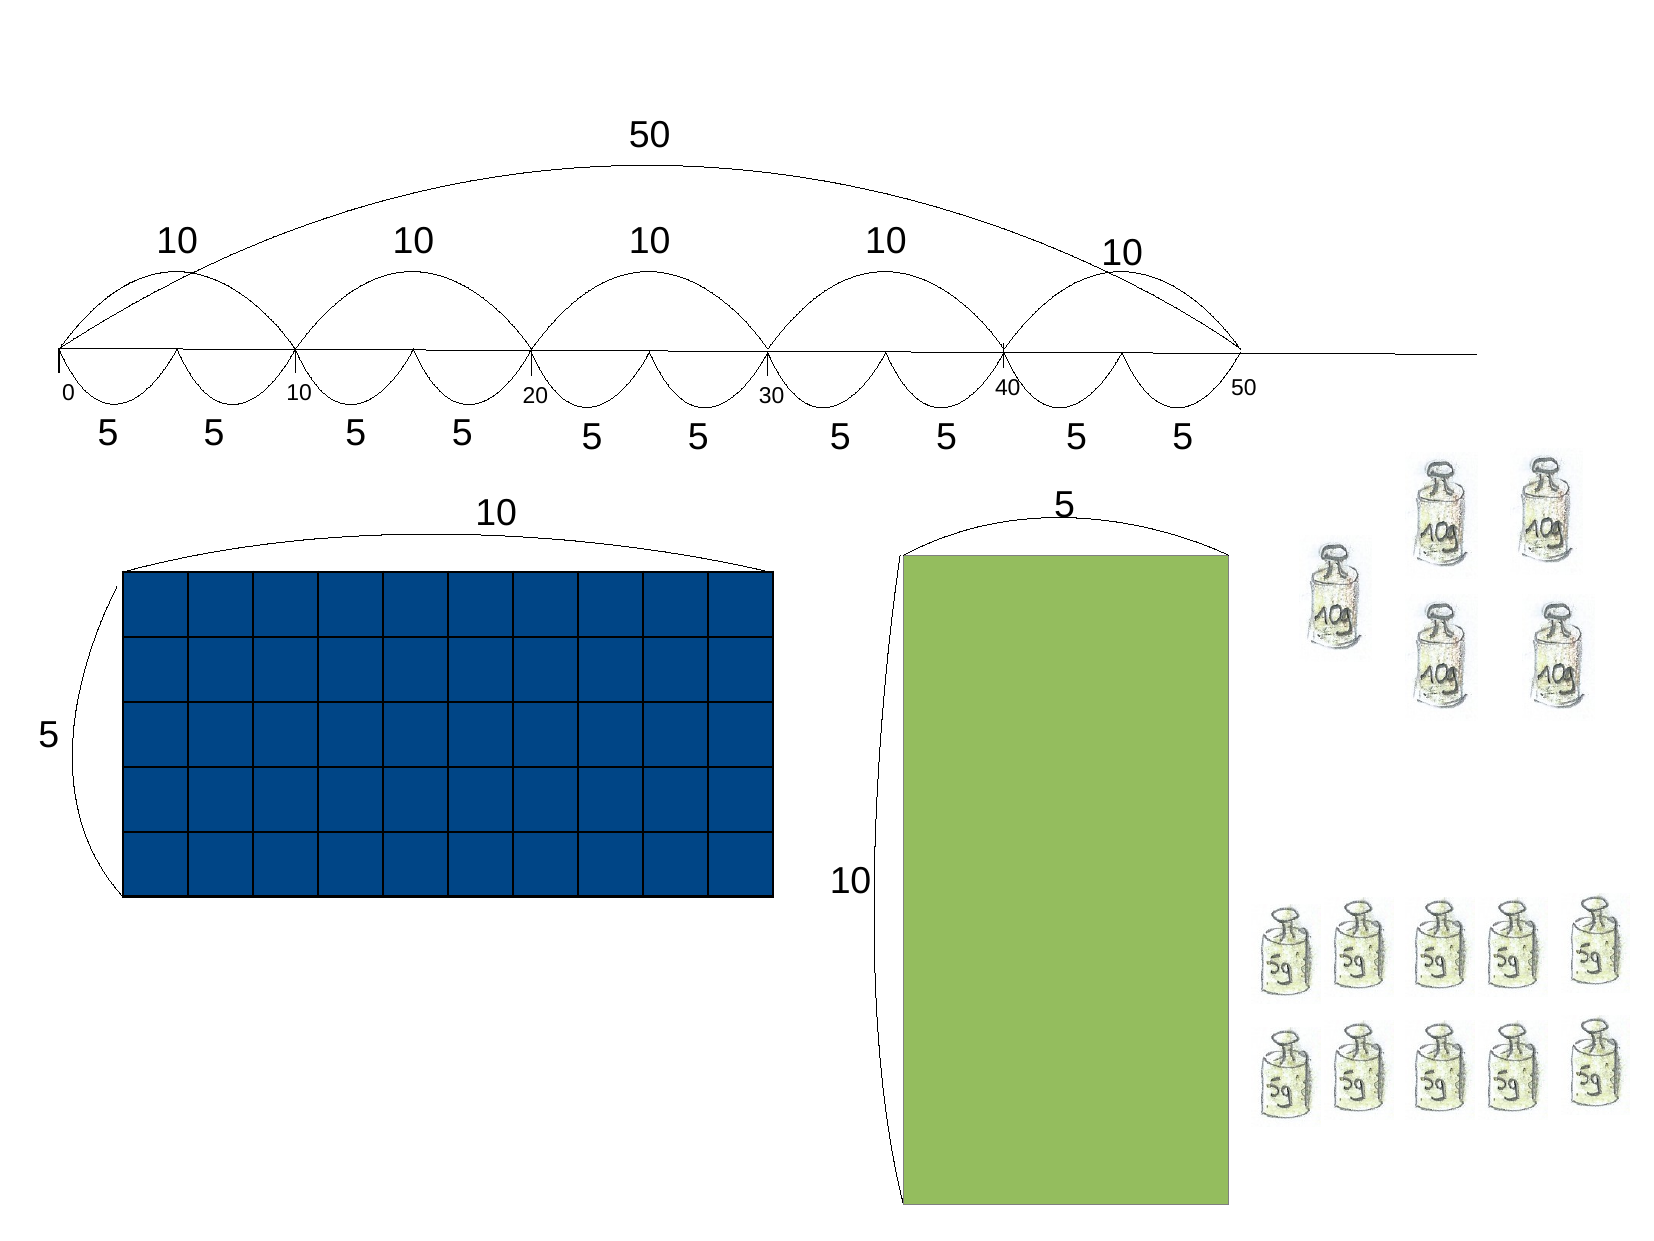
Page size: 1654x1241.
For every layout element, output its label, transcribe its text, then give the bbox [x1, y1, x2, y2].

table_header [514, 573, 577, 636]
text_box 5 [566, 407, 626, 473]
picture [1510, 448, 1583, 575]
text_box 5 [814, 407, 875, 473]
table_cell [254, 638, 317, 701]
picture [1405, 594, 1478, 721]
table_header [449, 573, 512, 636]
text_box 10 [377, 212, 461, 284]
picture [1405, 1020, 1475, 1120]
table_cell [189, 638, 252, 701]
text_box 5 [1051, 407, 1111, 473]
picture [1324, 1020, 1394, 1120]
table_cell [449, 768, 512, 831]
table_cell [449, 703, 512, 766]
text_box 5 [188, 403, 260, 473]
table_cell [579, 638, 642, 701]
picture [1251, 904, 1321, 1004]
text_box 5 [921, 407, 969, 477]
picture [1324, 897, 1394, 997]
text_box 10 [814, 852, 922, 910]
table_cell [709, 833, 772, 895]
table_cell [319, 768, 382, 831]
table_cell [449, 638, 512, 701]
picture [1478, 897, 1548, 997]
table_cell [644, 768, 707, 831]
text_box 10 [1086, 224, 1170, 296]
picture [1522, 594, 1595, 721]
text_box 10 [614, 212, 697, 284]
text_box 5 [1157, 407, 1205, 477]
picture [1561, 1015, 1630, 1115]
table_cell [254, 703, 317, 766]
table_cell [579, 833, 642, 895]
text_box 50 [614, 106, 721, 164]
table_cell [579, 703, 642, 766]
text_box 10 [460, 484, 567, 542]
table_cell [384, 638, 447, 701]
table_cell [124, 833, 187, 895]
table_cell [189, 833, 252, 895]
table_cell [514, 833, 577, 895]
table_header [254, 573, 317, 636]
text_box 10 [271, 372, 331, 413]
picture [1561, 893, 1630, 993]
text_box 50 [1216, 367, 1276, 408]
picture [1299, 535, 1372, 662]
table_cell [189, 703, 252, 766]
table_cell [254, 833, 317, 895]
table_header [709, 573, 772, 636]
text_box 30 [744, 375, 804, 417]
table_cell [319, 638, 382, 701]
text_box 5 [1039, 476, 1166, 555]
table_header [319, 573, 382, 636]
table_cell [319, 703, 382, 766]
text_box 20 [507, 375, 567, 416]
table_cell [709, 638, 772, 701]
table_cell [449, 833, 512, 895]
table_cell [189, 768, 252, 831]
picture [1405, 452, 1478, 579]
table_cell [384, 833, 447, 895]
text_box 5 [82, 403, 154, 473]
table_cell [124, 768, 187, 831]
text_box 0 [47, 372, 154, 413]
table_cell [709, 703, 772, 766]
text_box 10 [850, 212, 934, 284]
text_box 5 [23, 706, 83, 764]
table_cell [124, 638, 187, 701]
table_cell [514, 768, 577, 831]
picture [1478, 1020, 1548, 1120]
table_cell [124, 703, 187, 766]
table_cell [709, 768, 772, 831]
text_box [903, 555, 1229, 1205]
text_box 5 [330, 404, 390, 470]
table_cell [319, 833, 382, 895]
table_cell [579, 768, 642, 831]
table_header [124, 573, 187, 636]
table_header [384, 573, 447, 636]
table_cell [644, 703, 707, 766]
text_box 40 [980, 367, 1040, 408]
table_cell [384, 768, 447, 831]
text_box 5 [673, 407, 721, 477]
table_header [644, 573, 707, 636]
table_cell [384, 703, 447, 766]
table_cell [644, 638, 707, 701]
table_cell [514, 638, 577, 701]
table_header [189, 573, 252, 636]
text_box 5 [437, 404, 485, 474]
text_box 10 [141, 212, 225, 284]
picture [1405, 897, 1475, 997]
table_cell [254, 768, 317, 831]
table_cell [514, 703, 577, 766]
picture [1251, 1027, 1321, 1127]
table_cell [644, 833, 707, 895]
table_header [579, 573, 642, 636]
